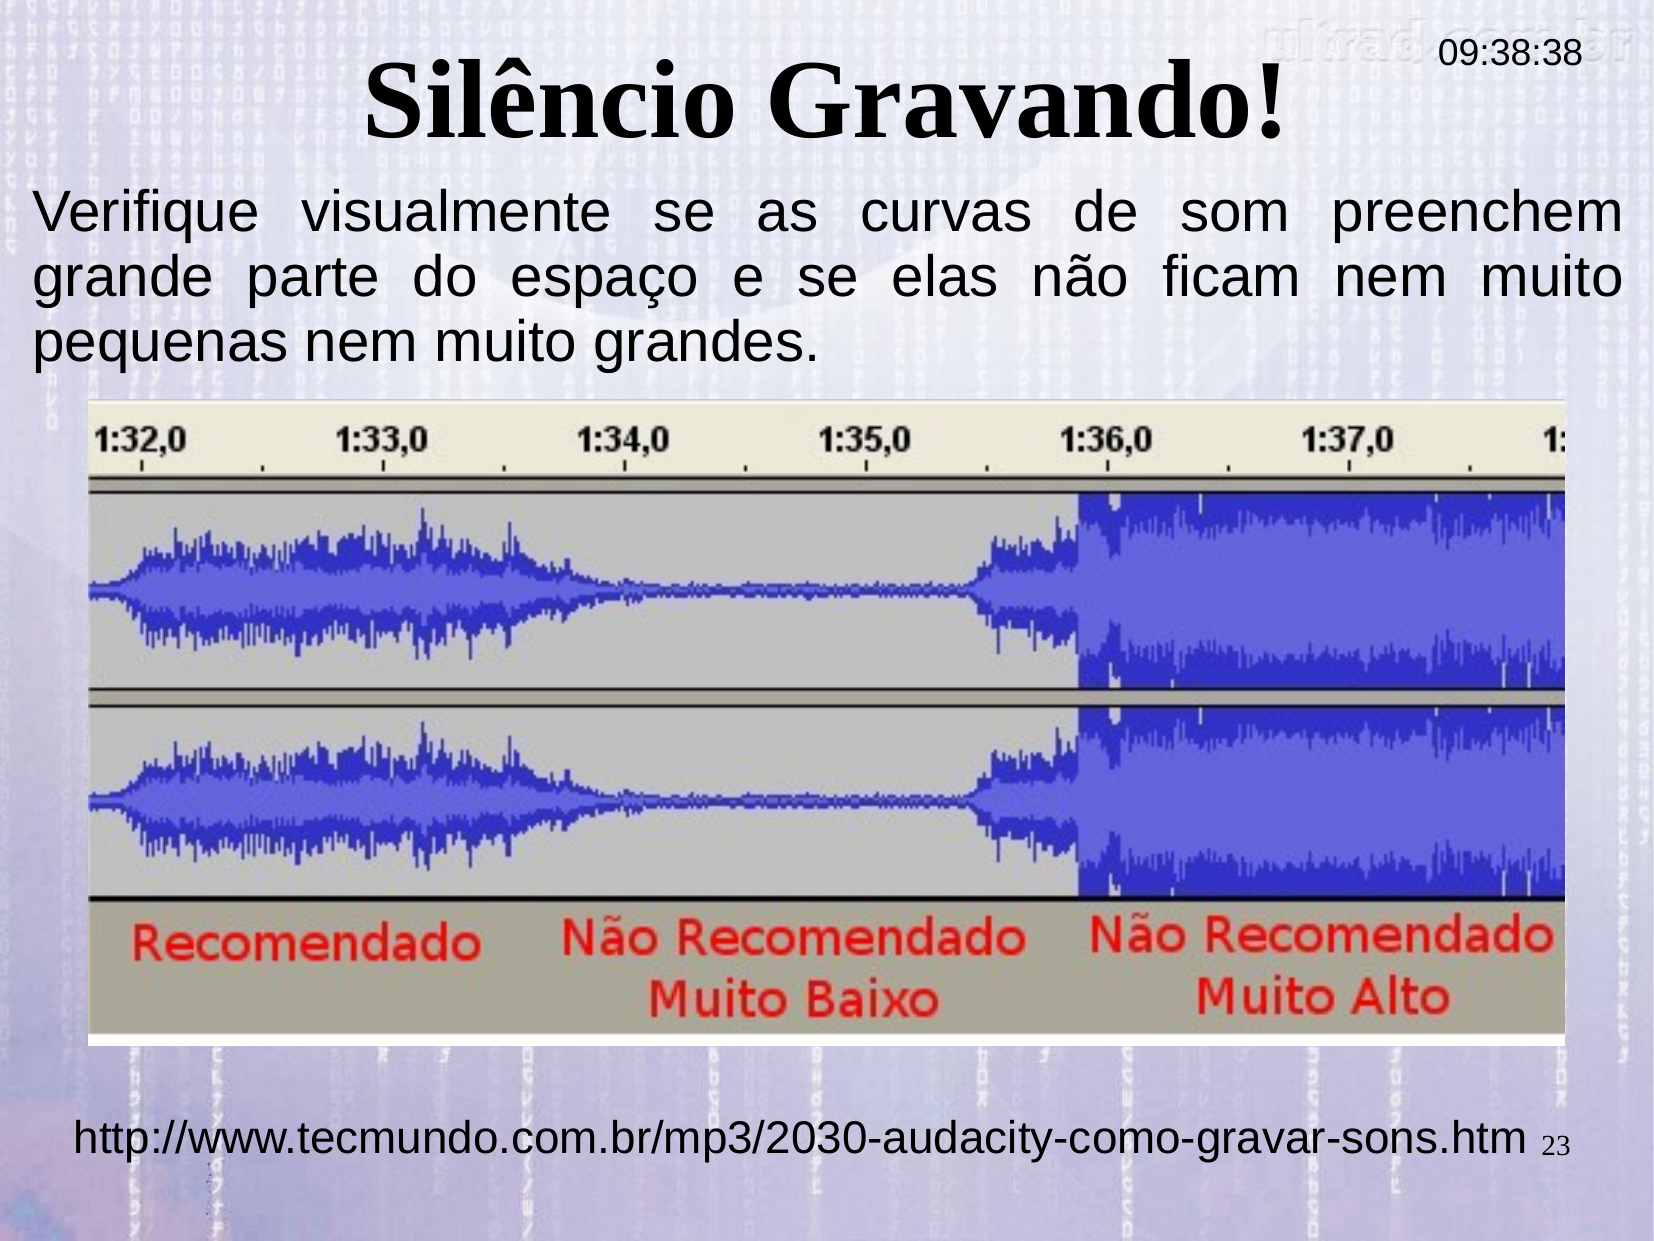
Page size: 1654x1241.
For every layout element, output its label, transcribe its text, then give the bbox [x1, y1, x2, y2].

picture [0, 0, 1654, 1241]
text_box 12:04:17 [1423, 23, 1631, 94]
text_box http://www.tecmundo.com.br/mp3/2030-audacity-como-gravar-sons.htm [59, 1104, 1625, 1193]
text_box Verifique visualmente se as curvas de som preenchem grande parte do espaço e se elas não ficam nem muito pequenas nem muito grandes. [17, 171, 1641, 382]
text_box Silêncio Gravando! [29, 29, 1625, 171]
